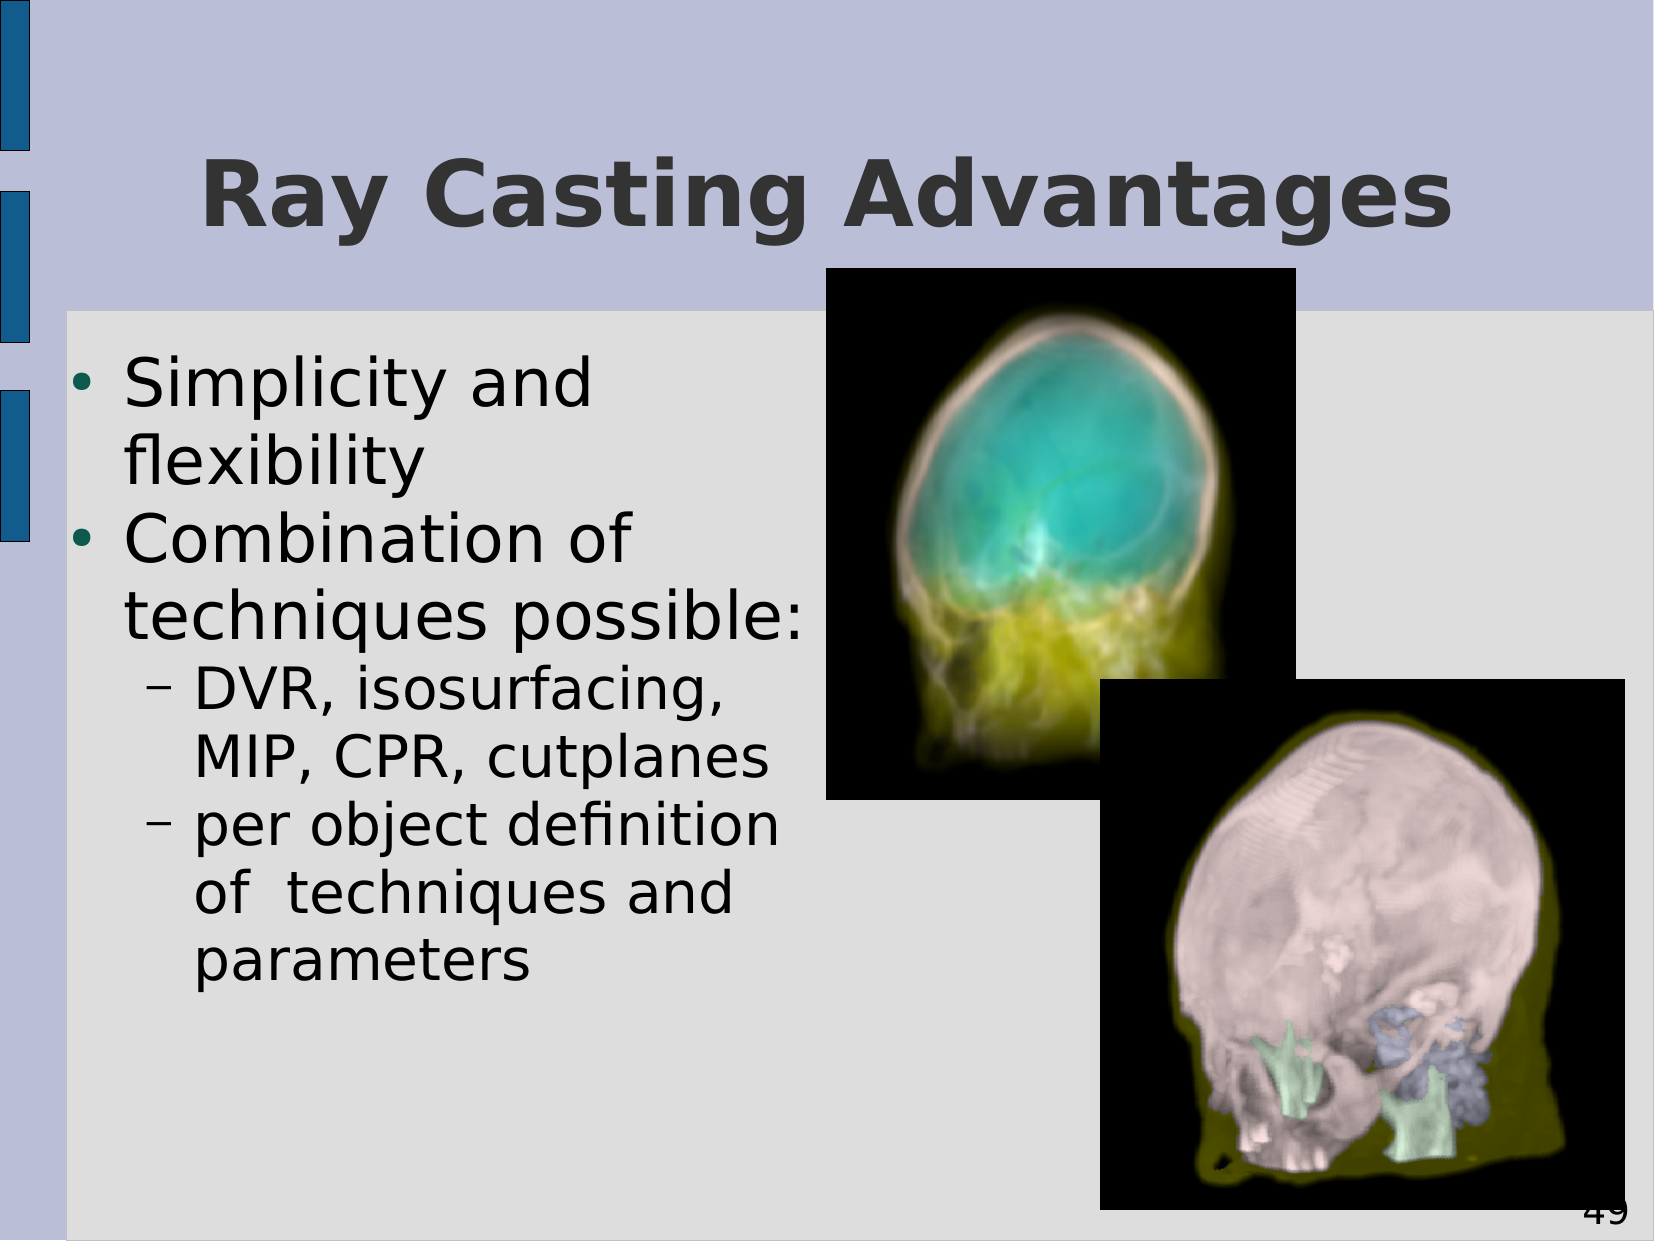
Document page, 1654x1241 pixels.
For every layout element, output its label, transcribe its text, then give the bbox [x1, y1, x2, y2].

list Simplicity and flexibility Combination of techniques possible: DVR, isosurfacing, MIP, CPR, cutplanes per object definition of techniques and parameters [52, 344, 846, 1191]
title Ray Casting Advantages [121, 91, 1534, 299]
picture [826, 268, 1625, 1210]
